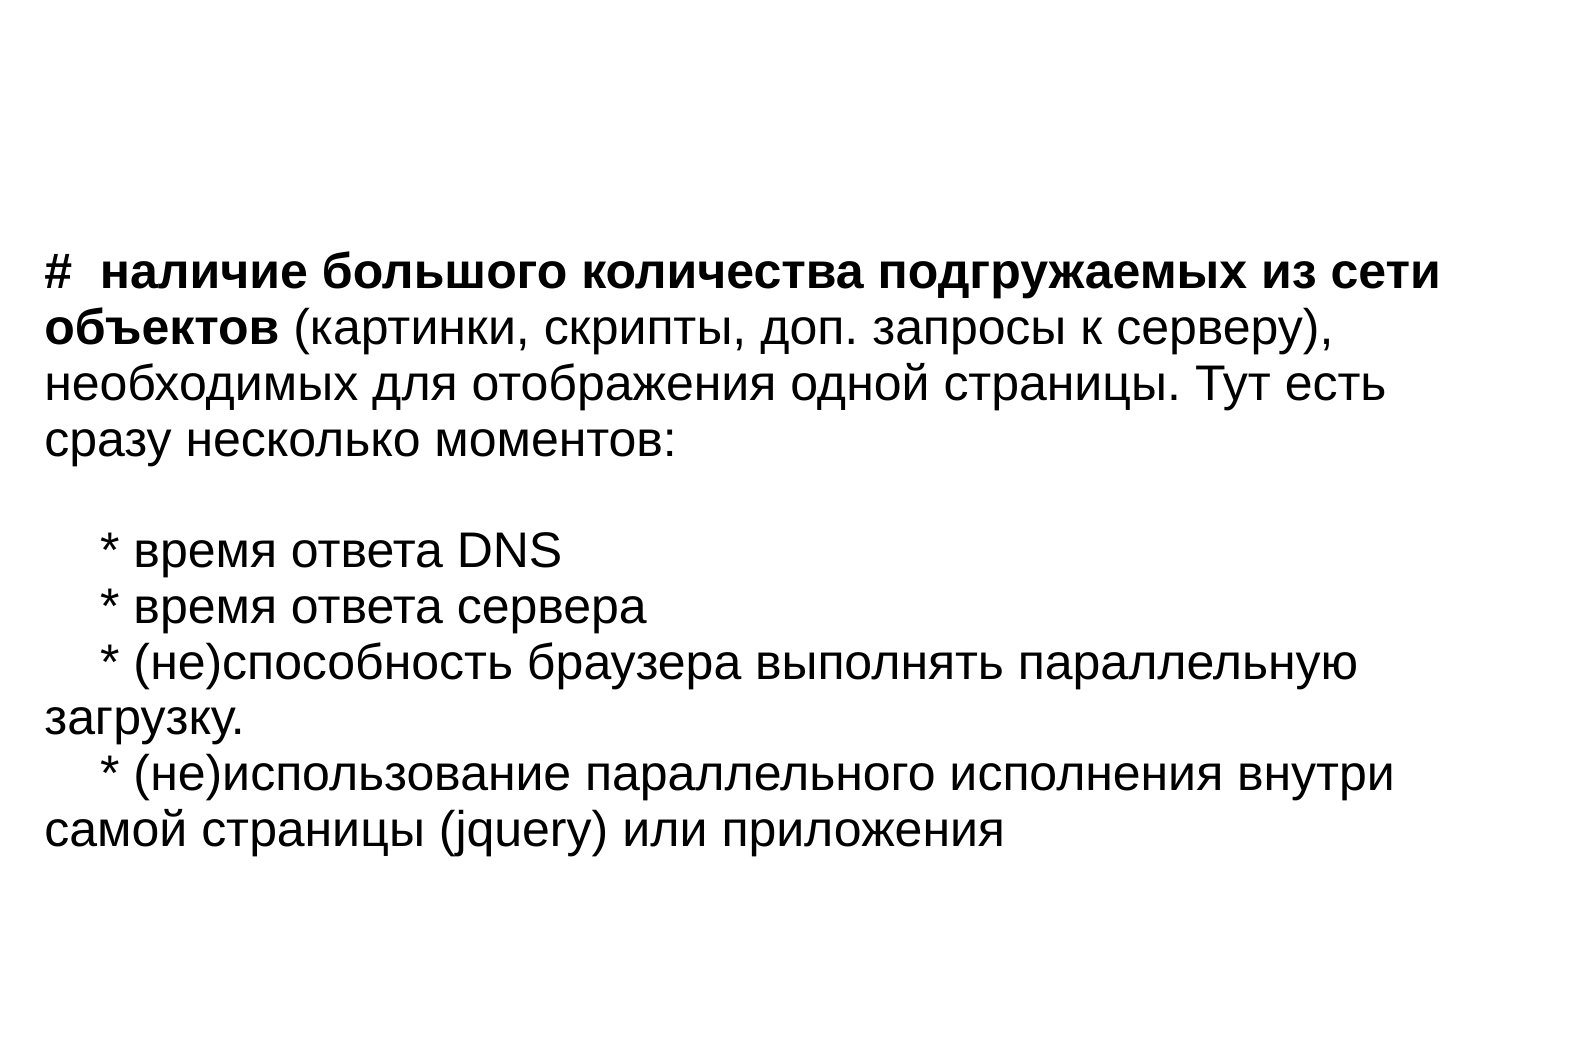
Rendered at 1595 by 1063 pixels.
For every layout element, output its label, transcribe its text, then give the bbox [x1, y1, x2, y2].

text_box # наличие большого количества подгружаемых из сети объектов (картинки, скрипты, доп. запросы к серверу), необходимых для отображения одной страницы. Тут есть сразу несколько моментов: * время ответа DNS * время ответа сервера * (не)способность браузера выполнять параллельную загрузку. * (не)использование параллельного исполнения внутри самой страницы (jquery) или приложения [29, 236, 1536, 923]
